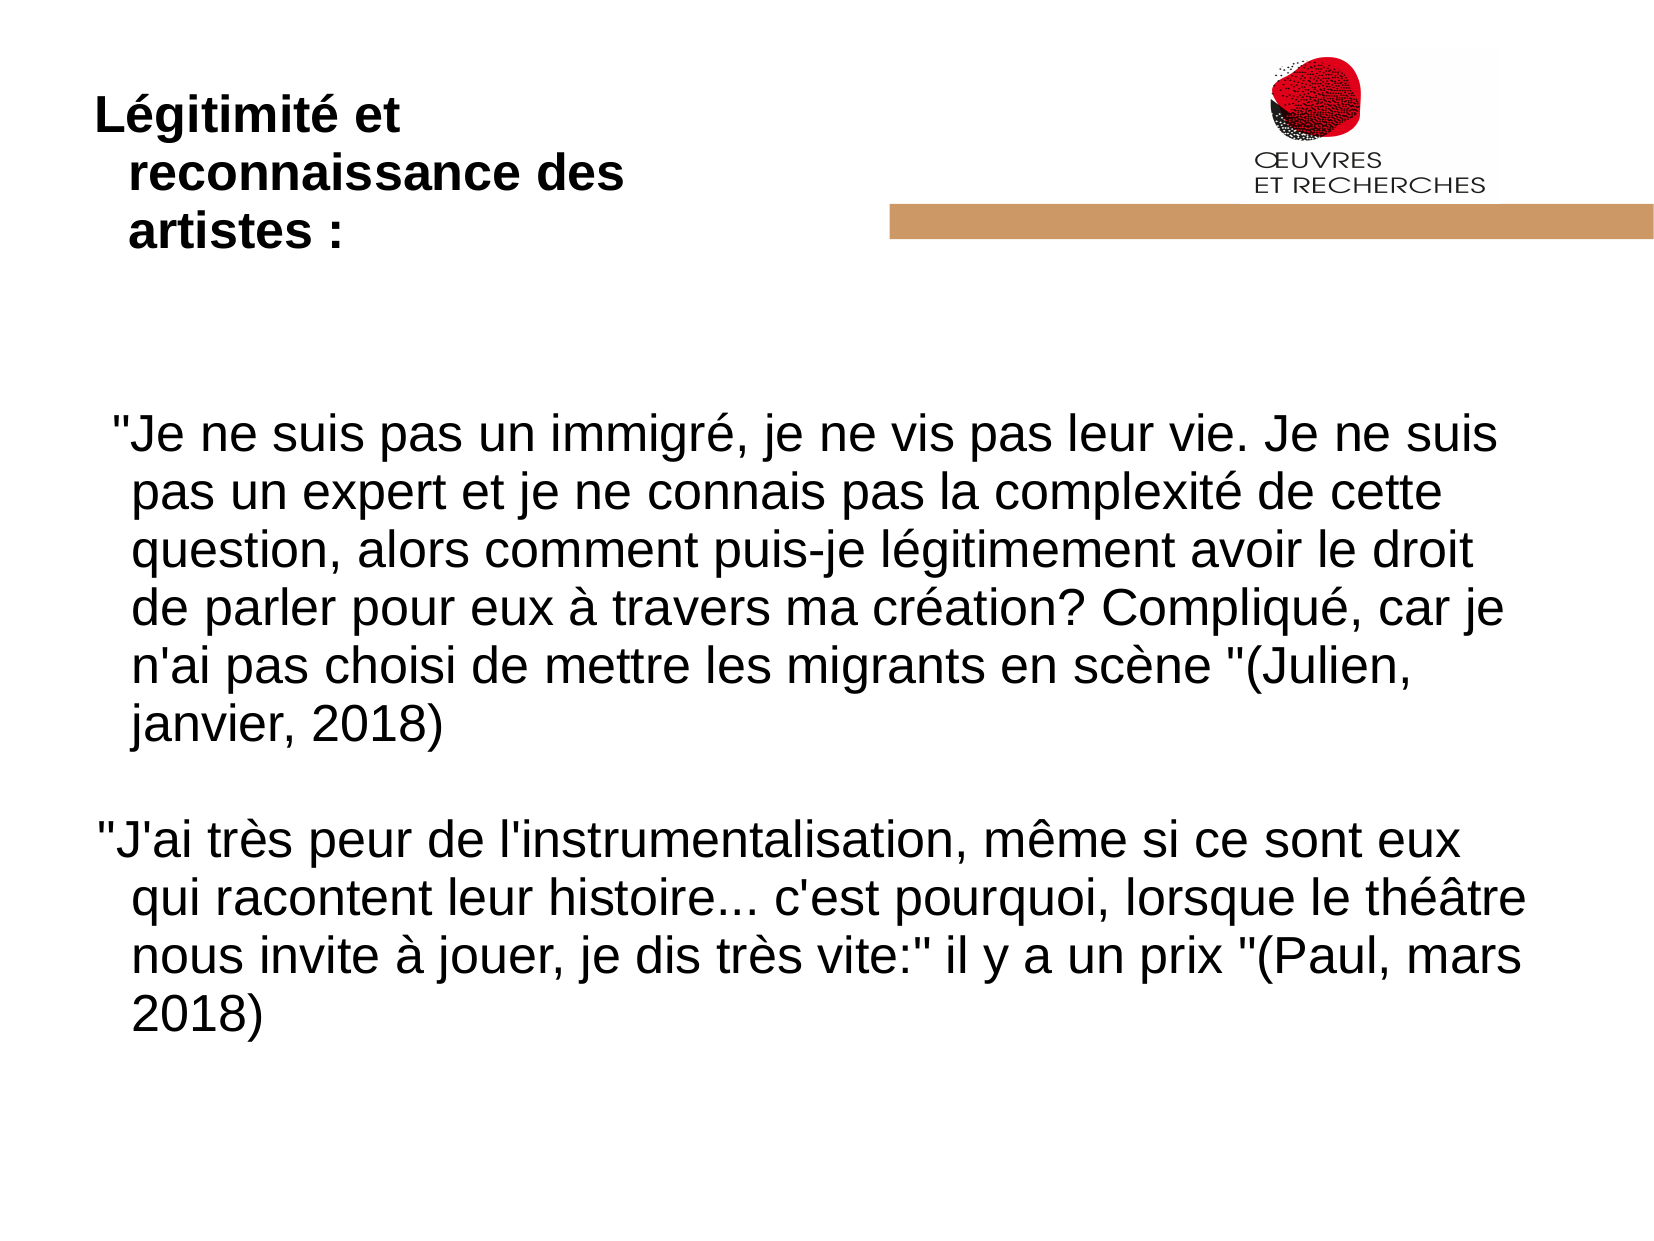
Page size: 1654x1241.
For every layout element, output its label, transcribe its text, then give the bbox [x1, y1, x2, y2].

text_box Légitimité et reconnaissance des artistes : [78, 78, 808, 287]
text_box [889, 203, 1654, 240]
text_box "Je ne suis pas un immigré, je ne vis pas leur vie. Je ne suis pas un expert et je ne connais pas la complexité de cette question, alors comment puis-je légitimement avoir le droit de parler pour eux à travers ma création? Compliqué, car je n'ai pas choisi de mettre les migrants en scène "(Julien, janvier, 2018) "J'ai très peur de l'instrumentalisation, même si ce sont eux qui racontent leur histoire... c'est pourquoi, lorsque le théâtre nous invite à jouer, je dis très vite:" il y a un prix "(Paul, mars 2018) [81, 281, 1550, 1051]
picture [1240, 49, 1501, 204]
